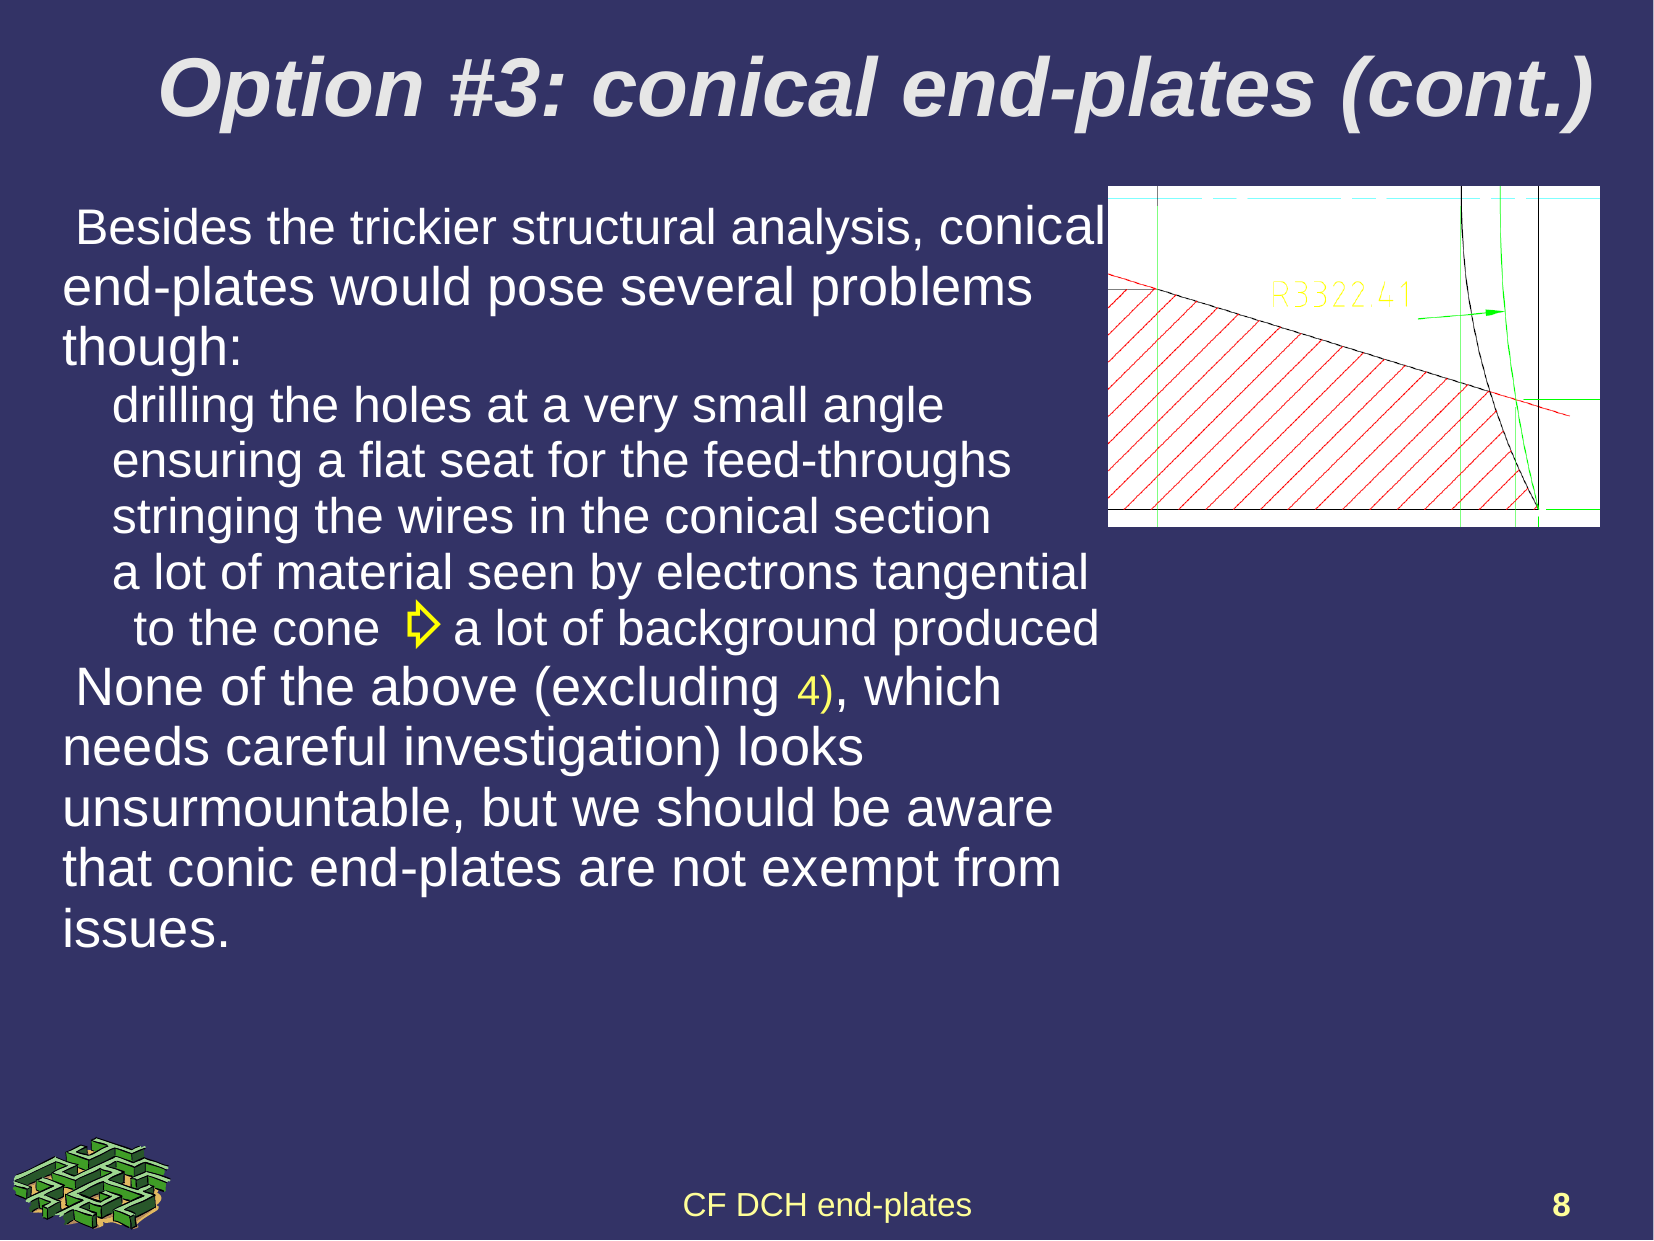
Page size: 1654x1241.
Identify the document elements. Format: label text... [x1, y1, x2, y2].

text_box Besides the trickier structural analysis, conical end-plates would pose several problems though: drilling the holes at a very small angle ensuring a flat seat for the feed-throughs stringing the wires in the conical section a lot of material seen by electrons tangential to the cone ⇨a lot of background produced None of the above (excluding 4), which needs careful investigation) looks unsurmountable, but we should be aware that conic end-plates are not exempt from issues. [47, 188, 1138, 1027]
picture [1108, 186, 1600, 527]
title Option #3: conical end-plates (cont.) [121, 13, 1632, 162]
